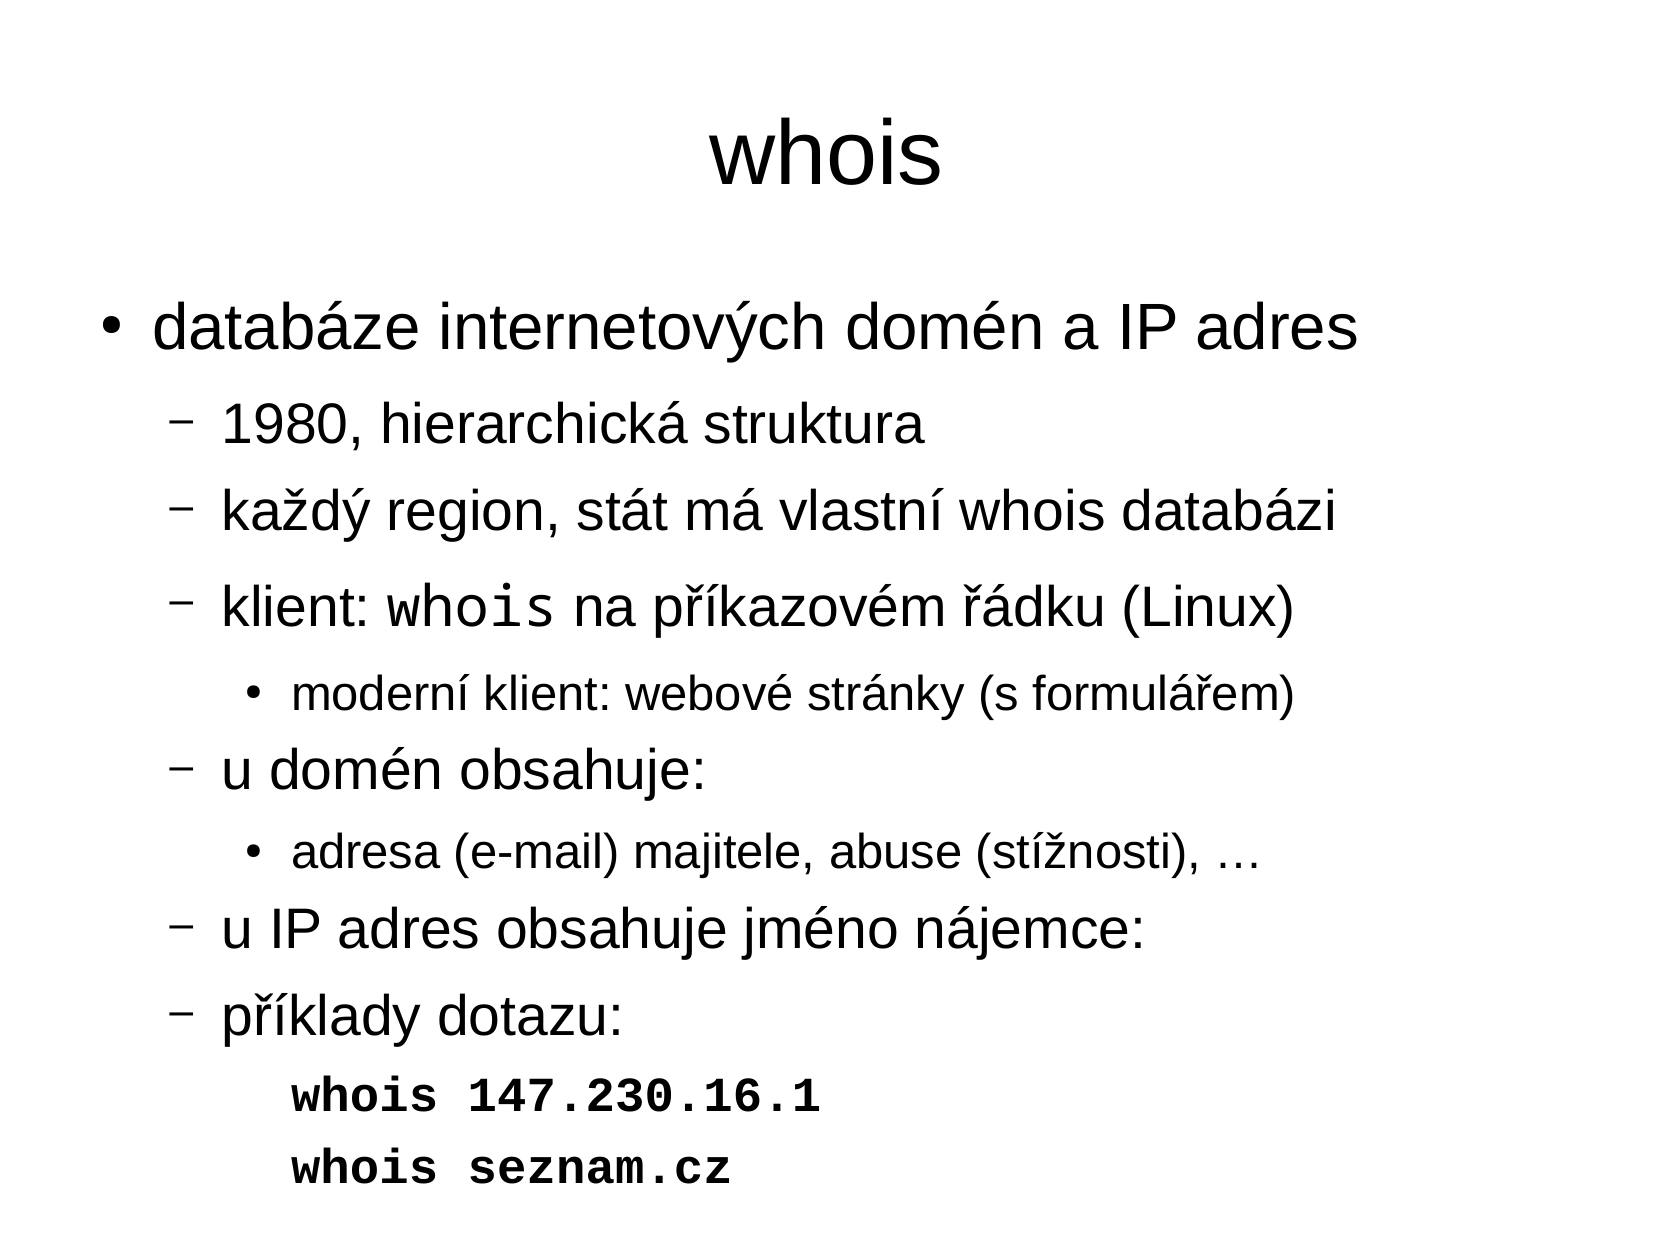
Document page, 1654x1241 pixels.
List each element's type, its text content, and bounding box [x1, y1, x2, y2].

list databáze internetových domén a IP adres 1980, hierarchická struktura každý region, stát má vlastní whois databázi klient: whois na příkazovém řádku (Linux) moderní klient: webové stránky (s formulářem) u domén obsahuje: adresa (e-mail) majitele, abuse (stížnosti), … u IP adres obsahuje jméno nájemce: příklady dotazu: whois 147.230.16.1 whois seznam.cz [82, 290, 1571, 1210]
title whois [82, 49, 1571, 257]
